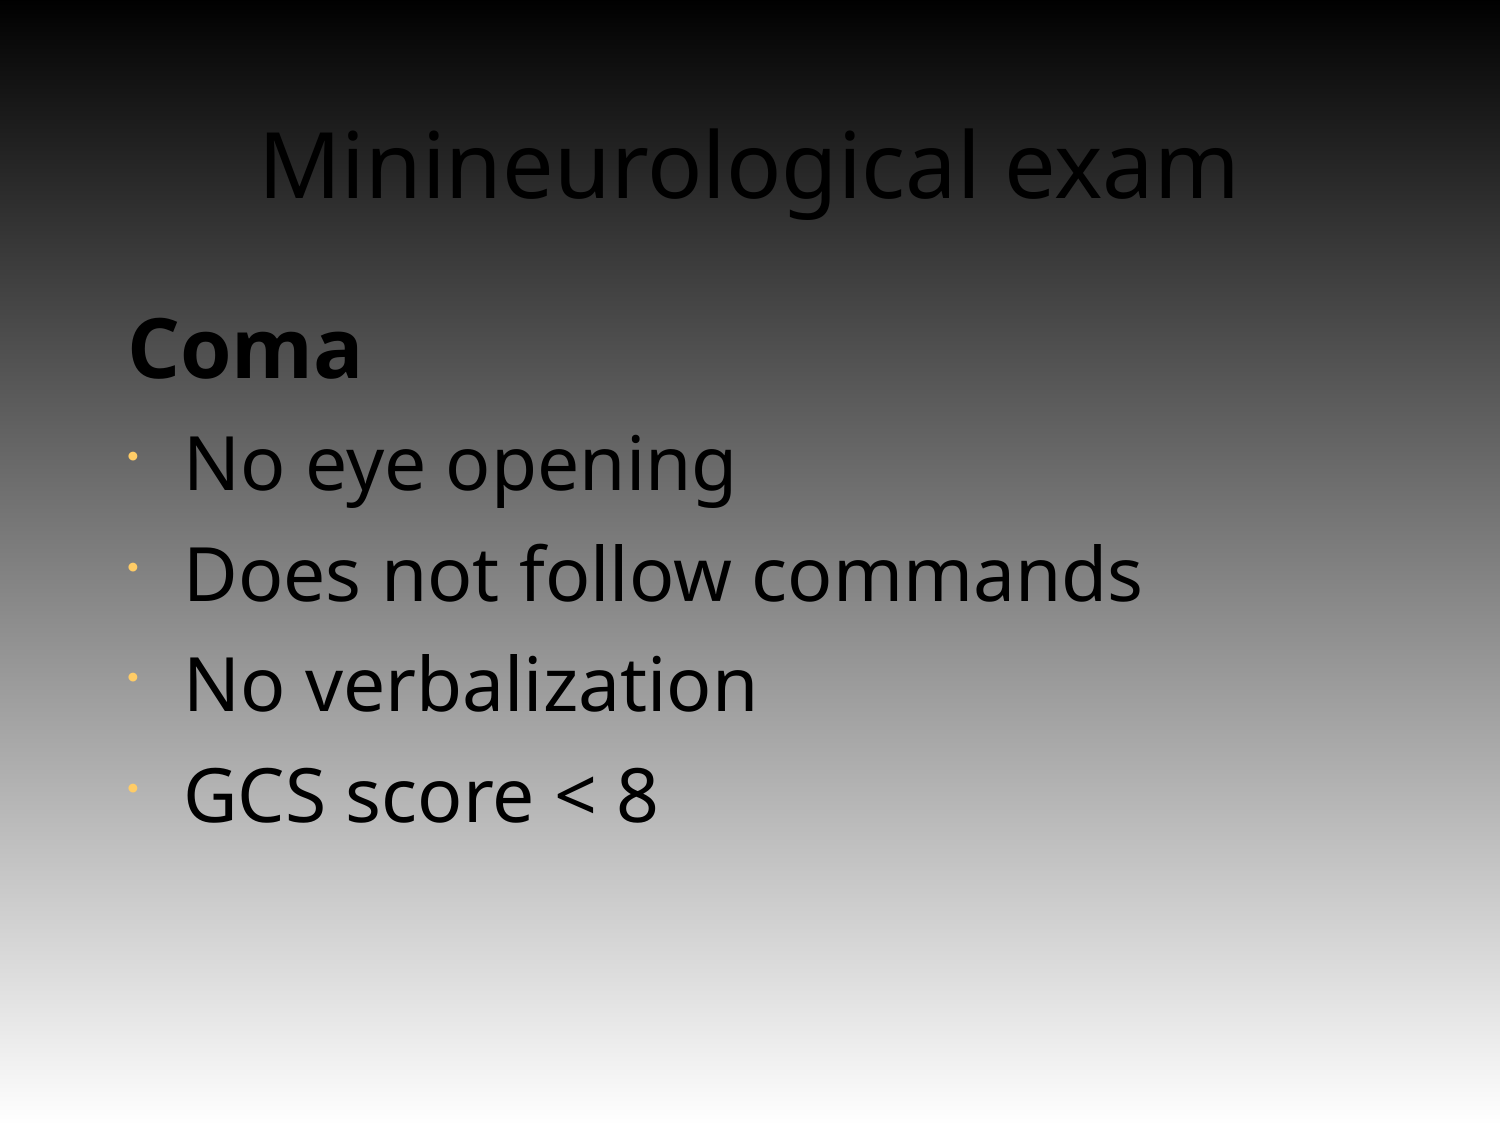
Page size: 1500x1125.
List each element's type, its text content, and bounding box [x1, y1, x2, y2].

list Coma No eye opening Does not follow commands No verbalization GCS score < 8 [112, 287, 1388, 963]
title Minineurological exam [112, 99, 1388, 287]
